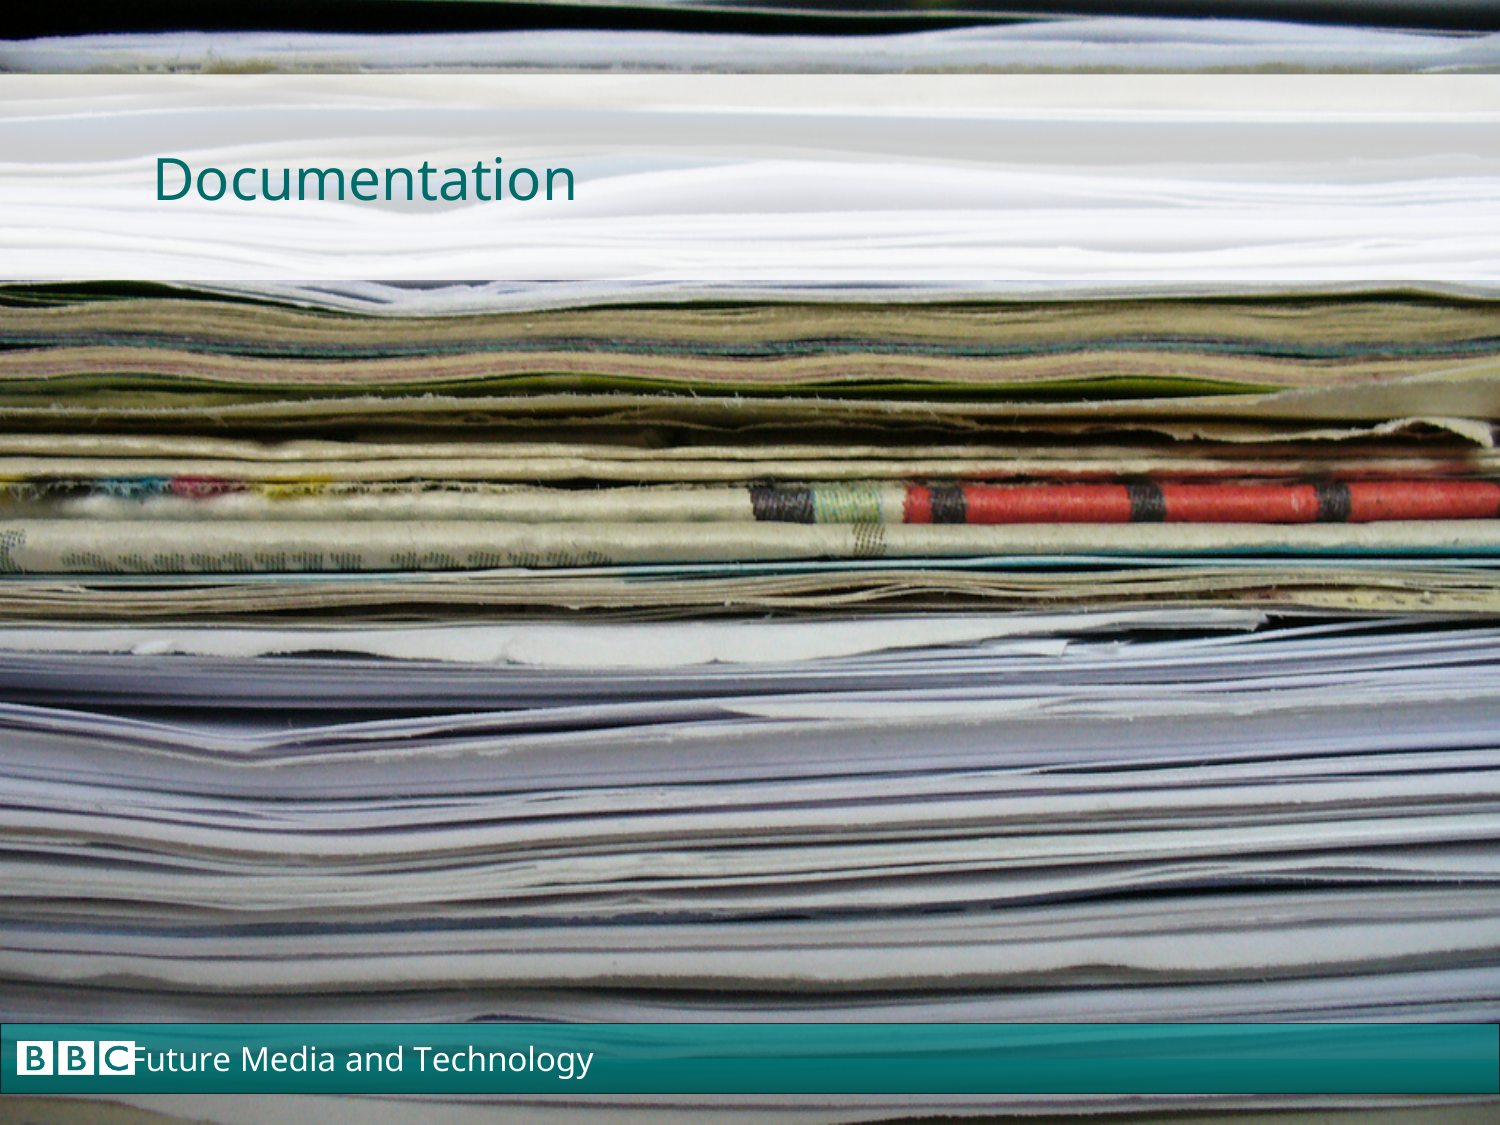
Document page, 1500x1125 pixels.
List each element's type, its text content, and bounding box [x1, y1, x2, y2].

picture [0, 1094, 1500, 1125]
picture [0, 0, 1500, 74]
title Documentation [137, 84, 1426, 272]
picture [0, 281, 1500, 1058]
picture [17, 1041, 135, 1075]
